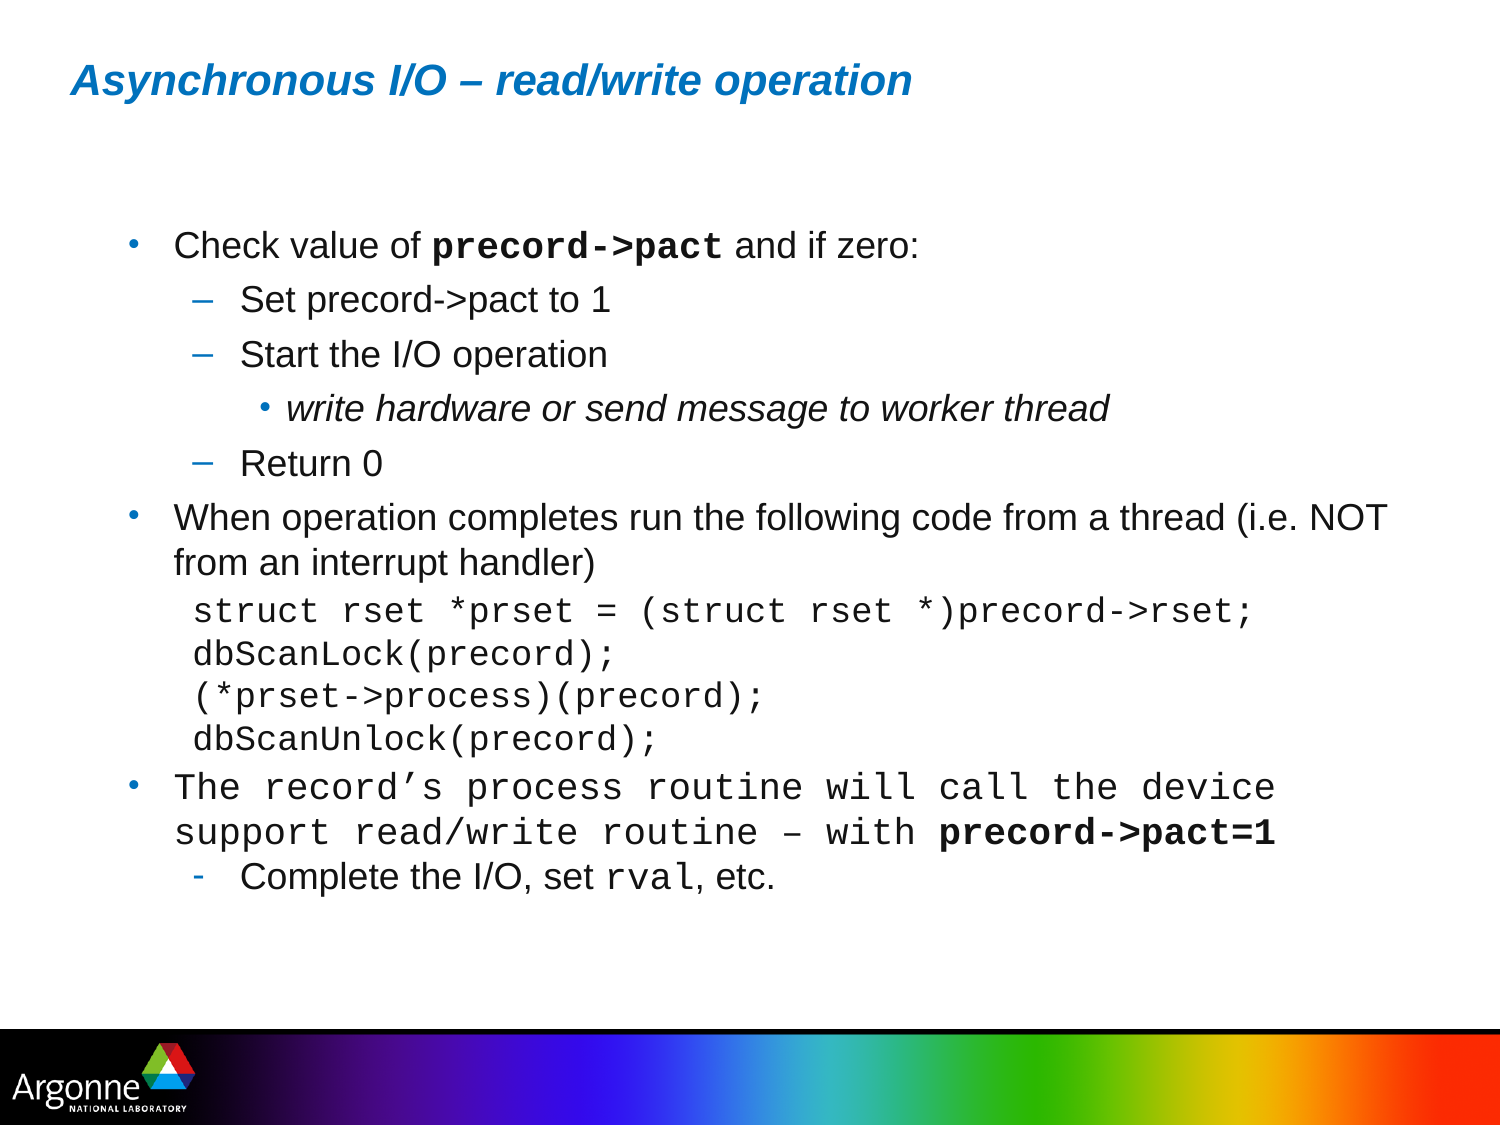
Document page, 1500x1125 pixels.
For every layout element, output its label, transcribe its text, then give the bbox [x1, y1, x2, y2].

title Asynchronous I/O – read/write operation [55, 57, 1361, 113]
picture [0, 1029, 1500, 1125]
list Check value of precord->pact and if zero: Set precord->pact to 1 Start the I/O operation write hardware or send message to worker thread Return 0 When operation completes run the following code from a thread (i.e. NOT from an interrupt handler) struct rset *prset = (struct rset *)precord->rset; dbScanLock(precord); (*prset->process)(precord); dbScanUnlock(precord); The record’s process routine will call the device support read/write routine – with precord->pact=1 Complete the I/O, set rval, etc. [112, 213, 1457, 905]
